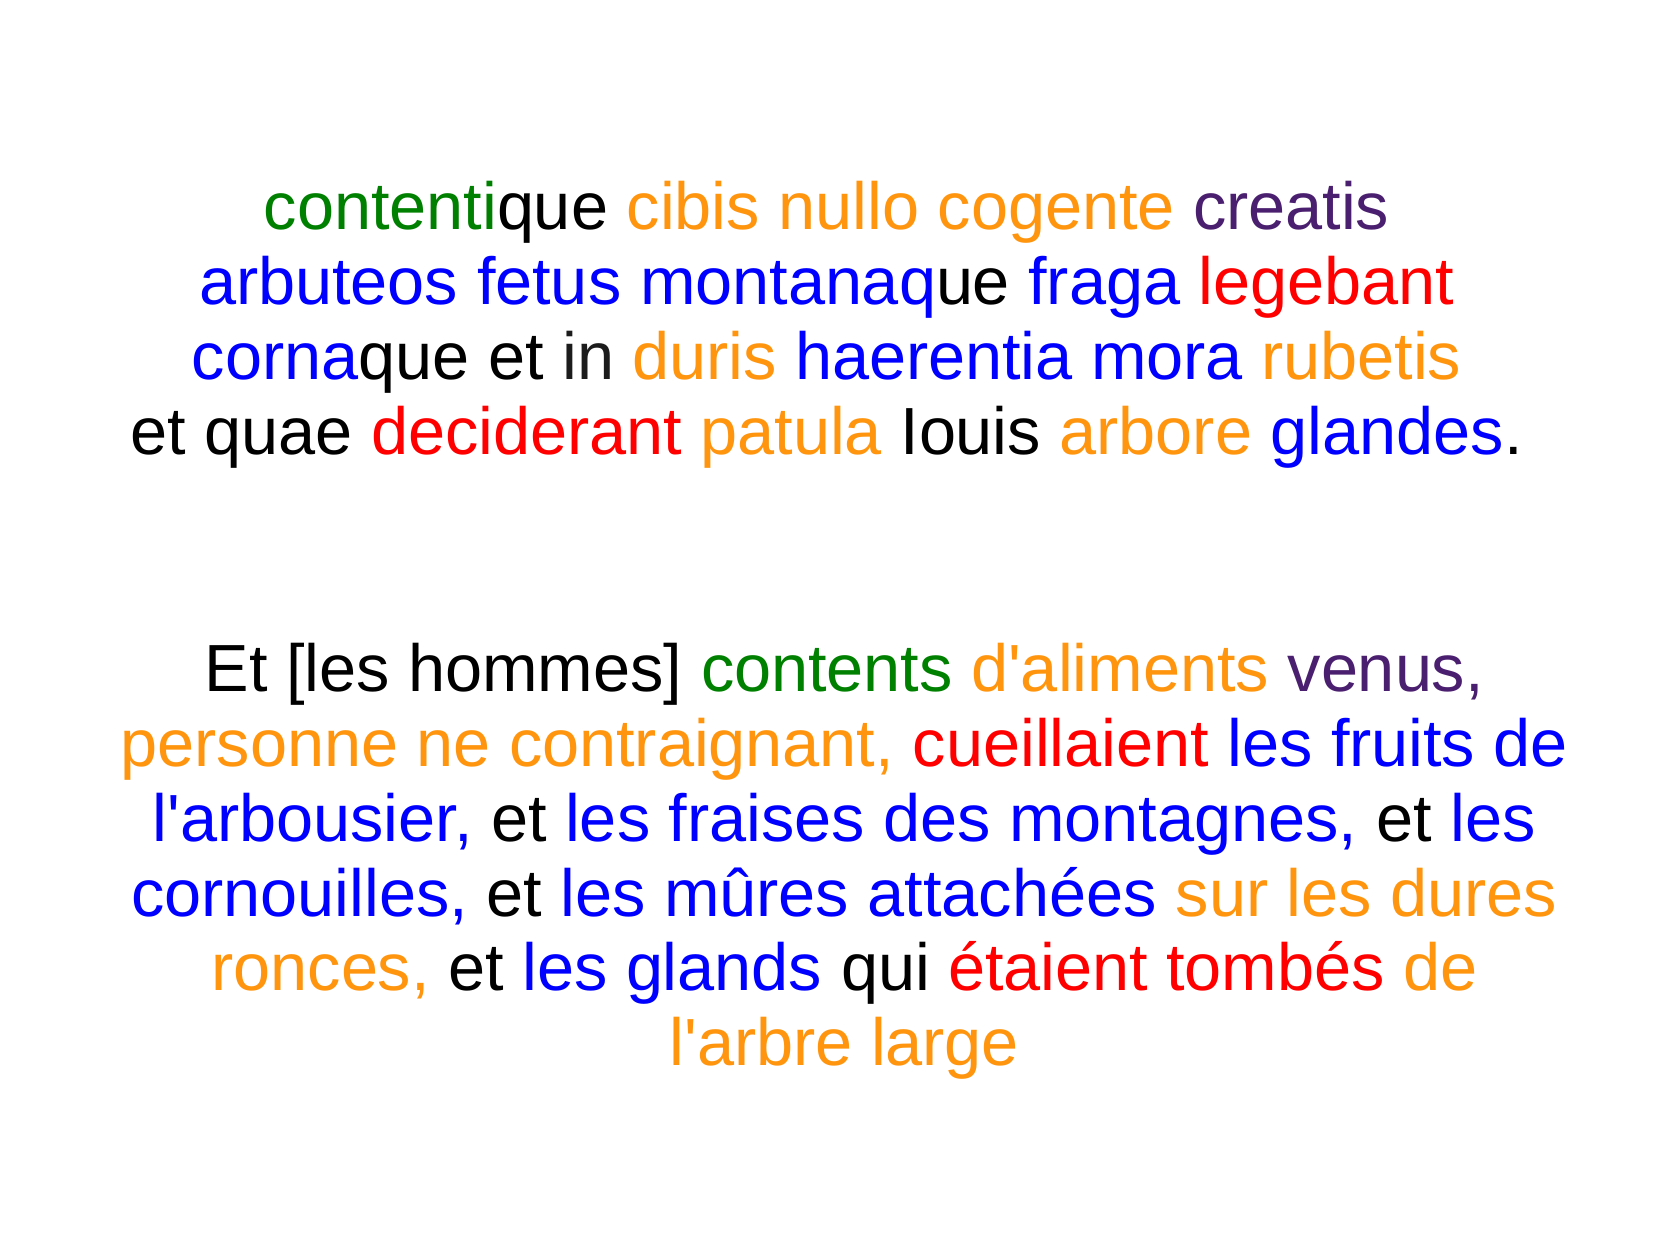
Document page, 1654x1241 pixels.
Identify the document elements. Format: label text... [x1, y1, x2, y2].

title contentique cibis nullo cogente creatis arbuteos fetus montanaque fraga legebant cornaque et in duris haerentia mora rubetis et quae deciderant patula Iouis arbore glandes. [47, 35, 1607, 603]
subtitle Et [les hommes] contents d'aliments venus, personne ne contraignant, cueillaient les fruits de l'arbousier, et les fraises des montagnes, et les cornouilles, et les mûres attachées sur les dures ronces, et les glands qui étaient tombés de l'arbre large [82, 602, 1571, 1109]
